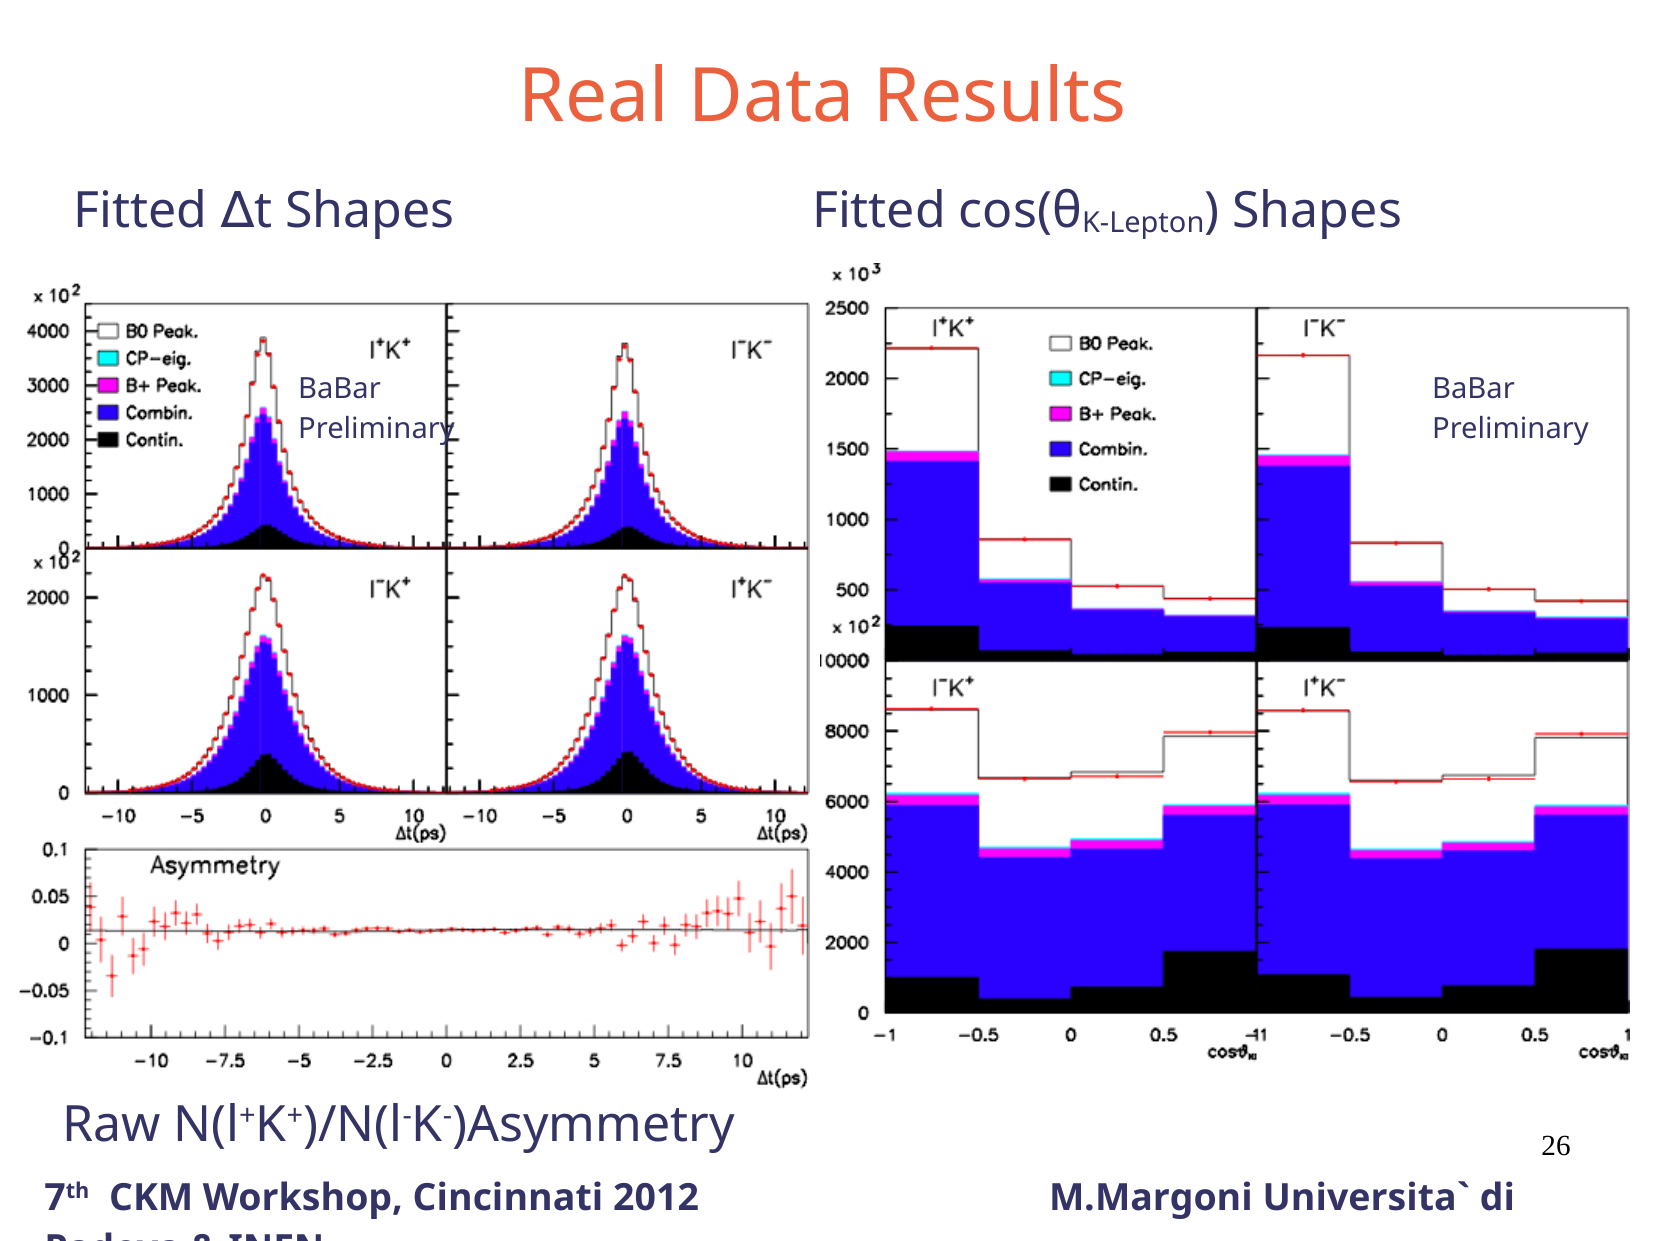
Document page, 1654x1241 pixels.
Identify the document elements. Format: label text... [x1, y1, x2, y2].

title Real Data Results [88, 0, 1577, 189]
text_box Raw N(l+K+)/N(l-K-)Asymmetry [47, 1080, 845, 1163]
text_box BaBar Preliminary [283, 360, 520, 466]
picture [17, 265, 810, 1093]
text_box 7th CKM Workshop, Cincinnati 2012 M.Margoni Universita` di Padova & INFN [29, 1163, 1625, 1237]
text_box Fitted ∆t Shapes Fitted cos(θK-Lepton) Shapes [59, 166, 1565, 345]
picture [820, 263, 1630, 1063]
text_box BaBar Preliminary [1417, 360, 1654, 466]
